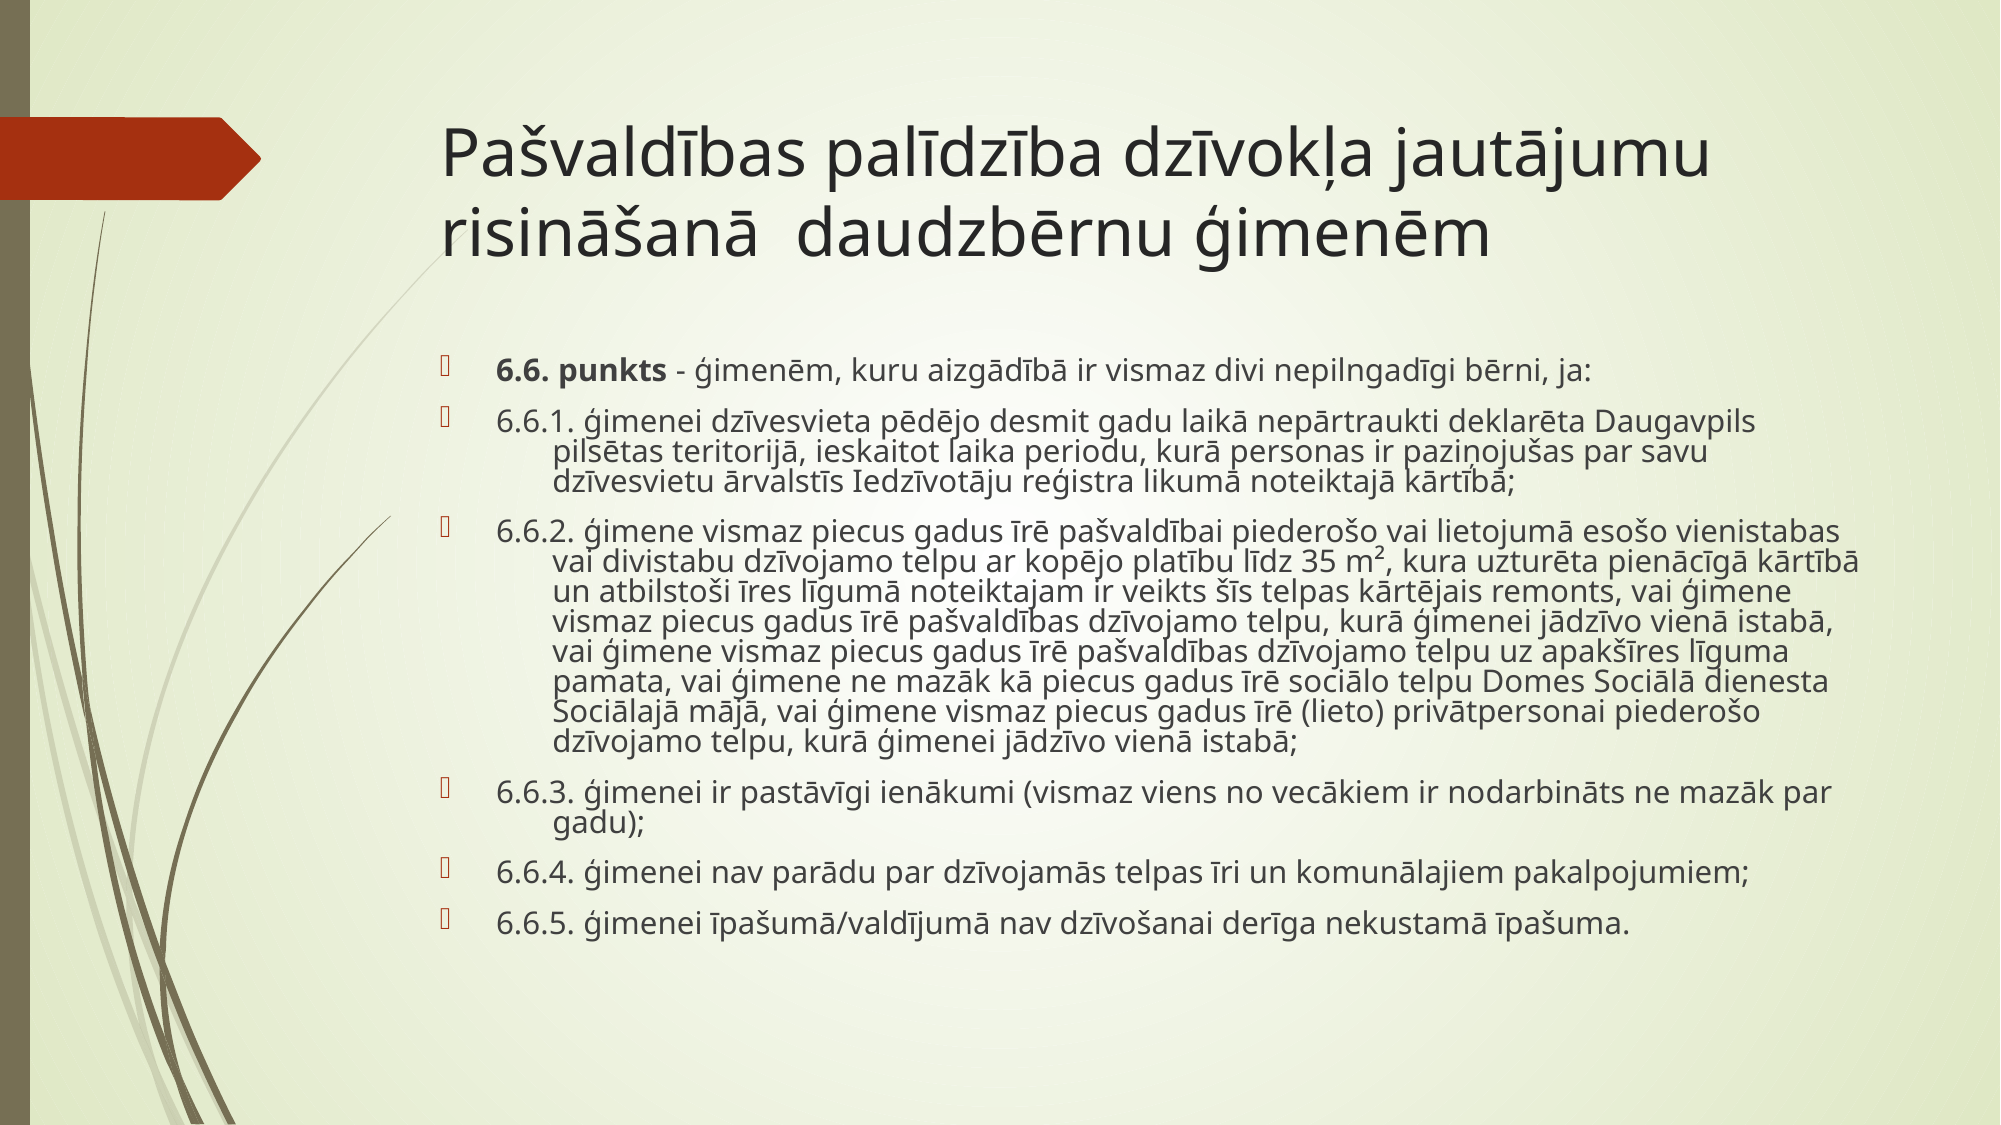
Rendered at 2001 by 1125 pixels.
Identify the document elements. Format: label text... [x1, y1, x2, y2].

list 6.6. punkts - ģimenēm, kuru aizgādībā ir vismaz divi nepilngadīgi bērni, ja: 6.6.1. ģimenei dzīvesvieta pēdējo desmit gadu laikā nepārtraukti deklarēta Daugavpils pilsētas teritorijā, ieskaitot laika periodu, kurā personas ir paziņojušas par savu dzīvesvietu ārvalstīs Iedzīvotāju reģistra likumā noteiktajā kārtībā; 6.6.2. ģimene vismaz piecus gadus īrē pašvaldībai piederošo vai lietojumā esošo vienistabas vai divistabu dzīvojamo telpu ar kopējo platību līdz 35 m², kura uzturēta pienācīgā kārtībā un atbilstoši īres līgumā noteiktajam ir veikts šīs telpas kārtējais remonts, vai ģimene vismaz piecus gadus īrē pašvaldības dzīvojamo telpu, kurā ģimenei jādzīvo vienā istabā, vai ģimene vismaz piecus gadus īrē pašvaldības dzīvojamo telpu uz apakšīres līguma pamata, vai ģimene ne mazāk kā piecus gadus īrē sociālo telpu Domes Sociālā dienesta Sociālajā mājā, vai ģimene vismaz piecus gadus īrē (lieto) privātpersonai piederošo dzīvojamo telpu, kurā ģimenei jādzīvo vienā istabā; 6.6.3. ģimenei ir pastāvīgi ienākumi (vismaz viens no vecākiem ir nodarbināts ne mazāk par gadu); 6.6.4. ģimenei nav parādu par dzīvojamās telpas īri un komunālajiem pakalpojumiem; 6.6.5. ģimenei īpašumā/valdījumā nav dzīvošanai derīga nekustamā īpašuma. [424, 350, 1888, 970]
title Pašvaldības palīdzība dzīvokļa jautājumu risināšanā daudzbērnu ģimenēm [425, 102, 1888, 313]
